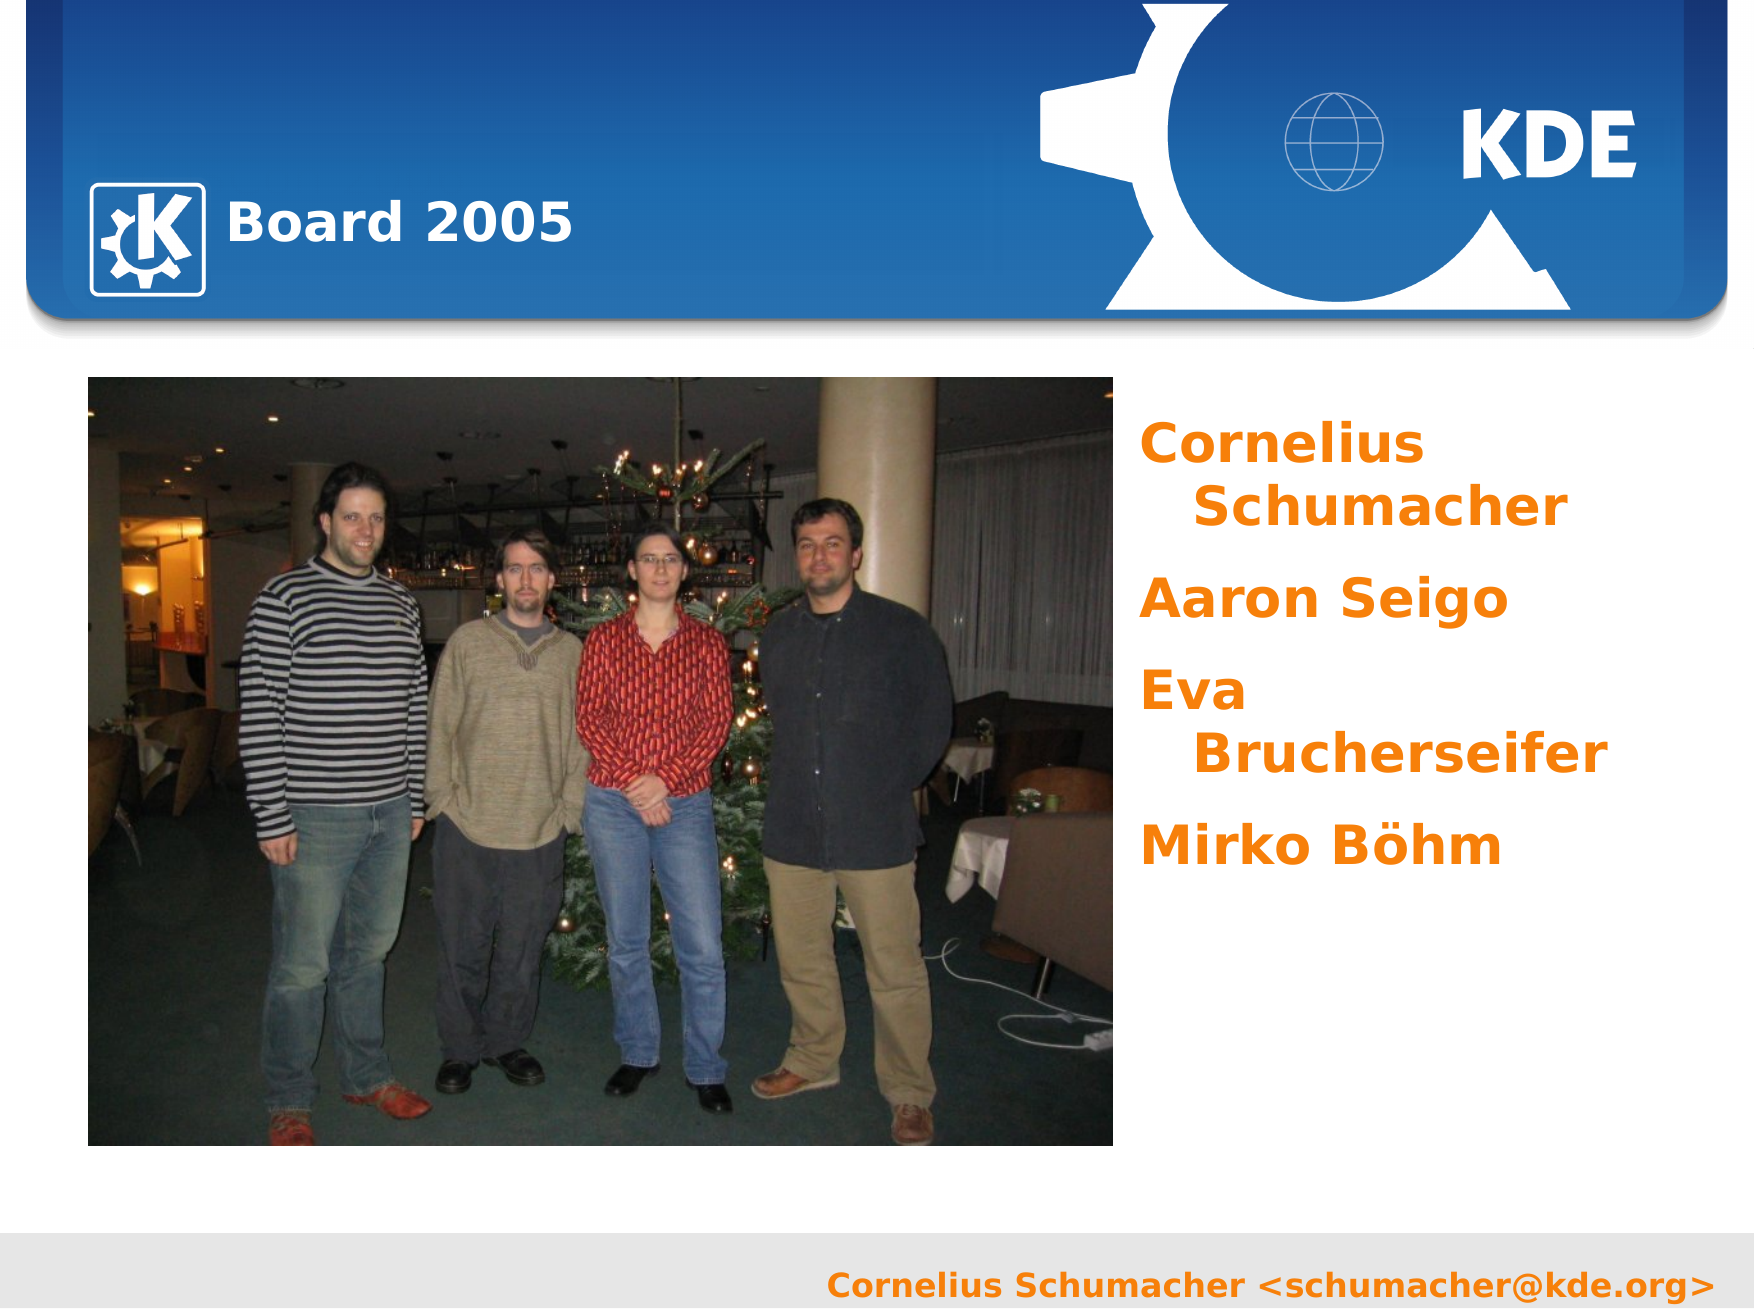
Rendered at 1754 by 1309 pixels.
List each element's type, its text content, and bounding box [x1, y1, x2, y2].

picture [0, 0, 1754, 349]
title Board 2005 [225, 181, 1126, 265]
list Cornelius Schumacher Aaron Seigo Eva Brucherseifer Mirko Böhm [1122, 411, 1651, 1148]
picture [88, 377, 1113, 1146]
